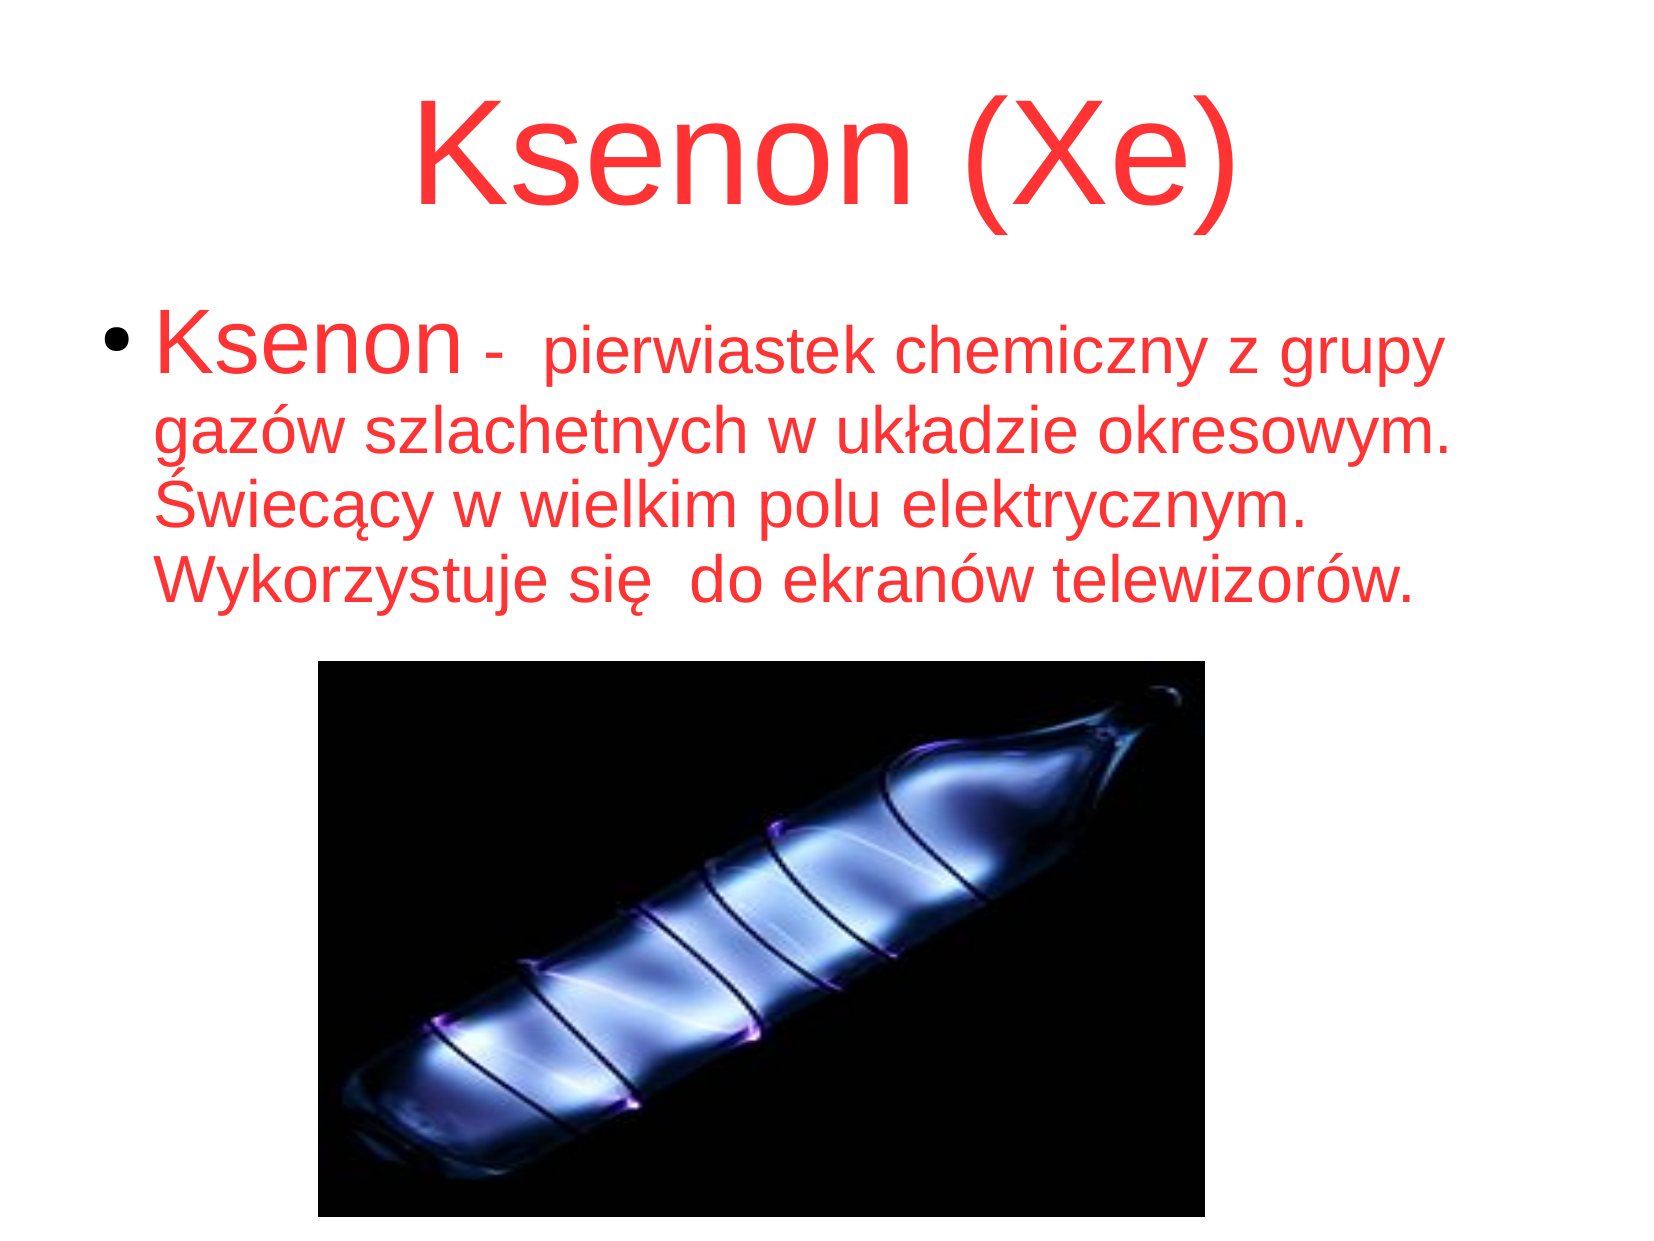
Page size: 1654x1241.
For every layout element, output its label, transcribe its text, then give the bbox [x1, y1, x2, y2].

picture [318, 661, 1205, 1217]
list Ksenon - pierwiastek chemiczny z grupy gazów szlachetnych w układzie okresowym. Świecący w wielkim polu elektrycznym. Wykorzystuje się do ekranów telewizorów. [82, 290, 1571, 1109]
title Ksenon (Xe) [82, 49, 1571, 257]
